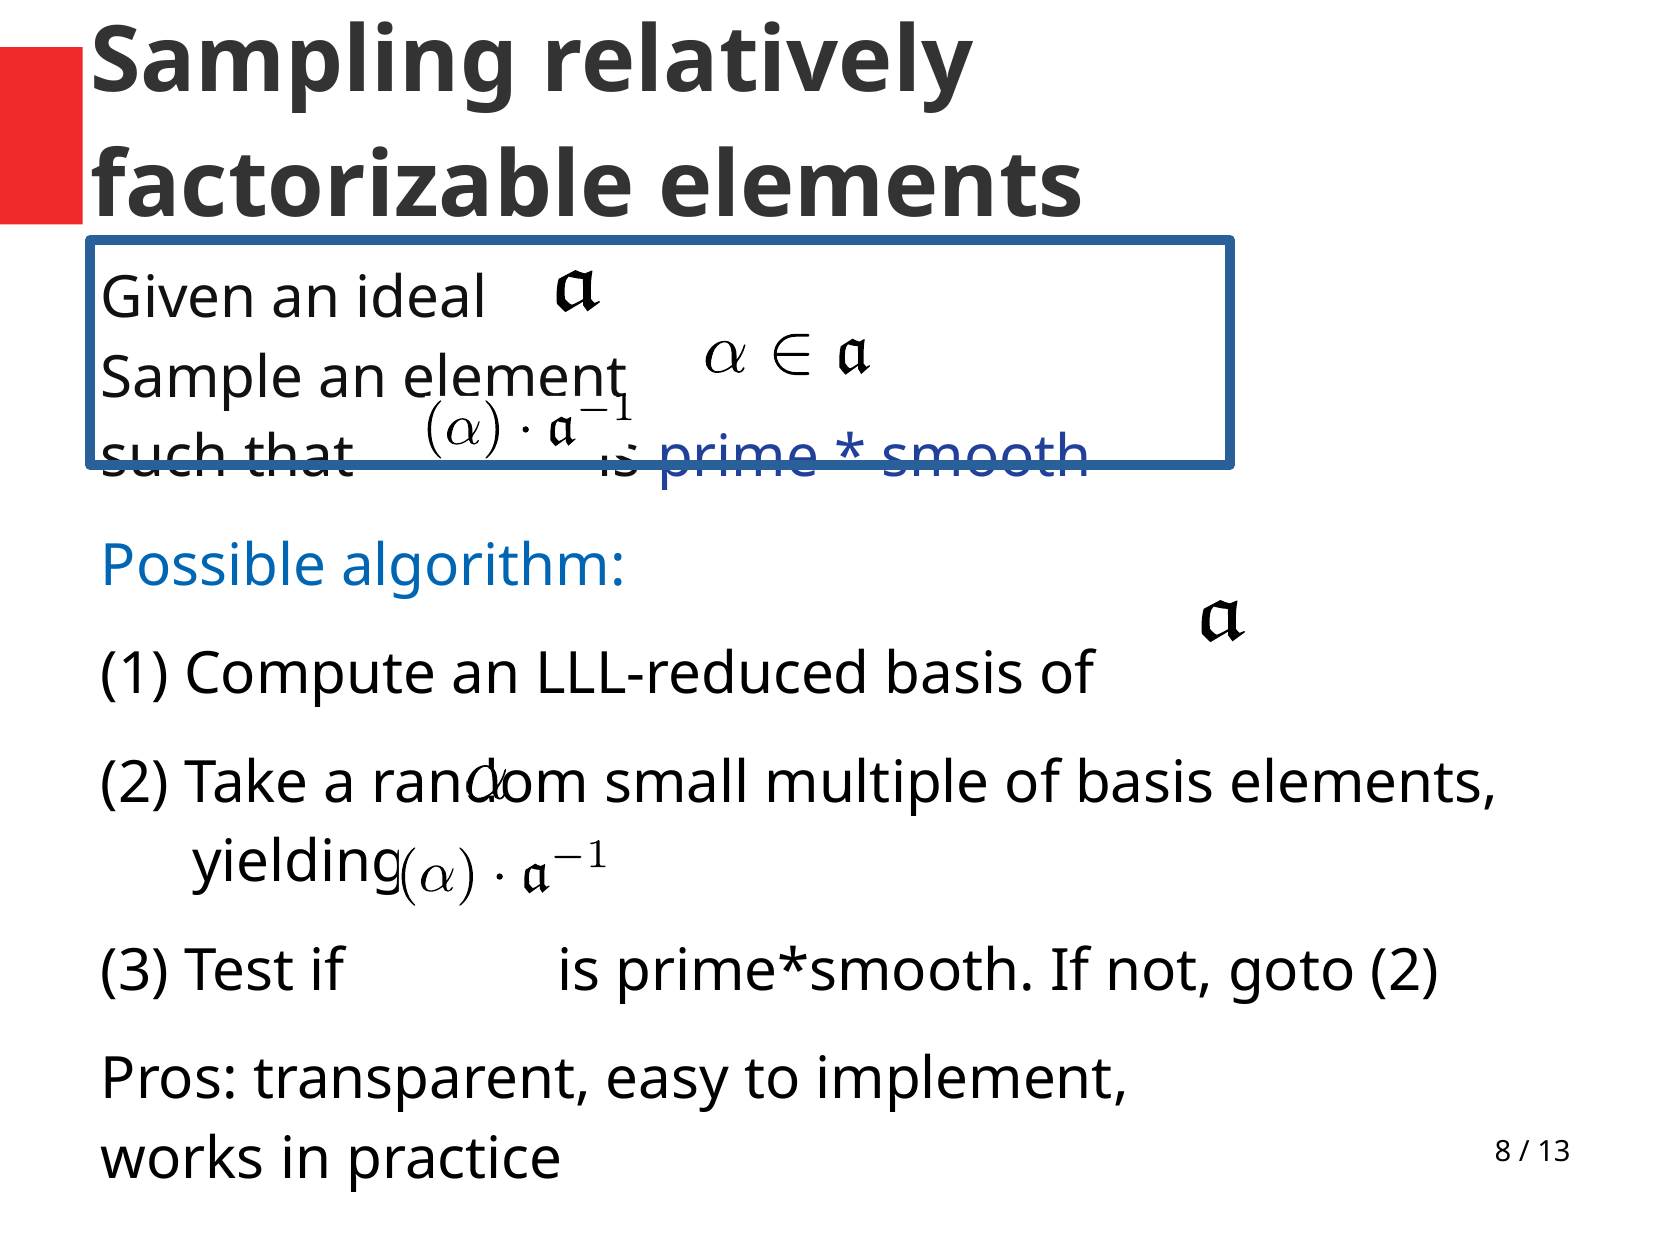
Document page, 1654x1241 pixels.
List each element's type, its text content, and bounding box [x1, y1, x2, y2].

text_box [705, 333, 871, 376]
text_box [1200, 600, 1246, 643]
text_box [555, 270, 601, 313]
list Given an ideal Sample an element such that is prime * smooth Possible algorithm: (1) Compute an LLL-reduced basis of (2) Take a random small multiple of basis elements, yielding (3) Test if is prime*smooth. If not, goto (2) Pros: transparent, easy to implement, works in practice Cons: Hard to analyze (we want PROOFS) [30, 255, 1636, 976]
list Given an ideal Sample an element such that is prime * smooth Possible algorithm: (1) Compute an LLL-reduced basis of (2) Take a random small multiple of basis elements, yielding (3) Test if is prime*smooth. If not, goto (2) Pros: transparent, easy to implement, works in practice Cons: Hard to analyze (we want PROOFS) [95, 255, 1225, 460]
text_box [398, 840, 606, 906]
text_box [466, 765, 507, 800]
text_box [424, 392, 632, 459]
title Sampling relatively factorizable elements [90, 10, 1516, 226]
